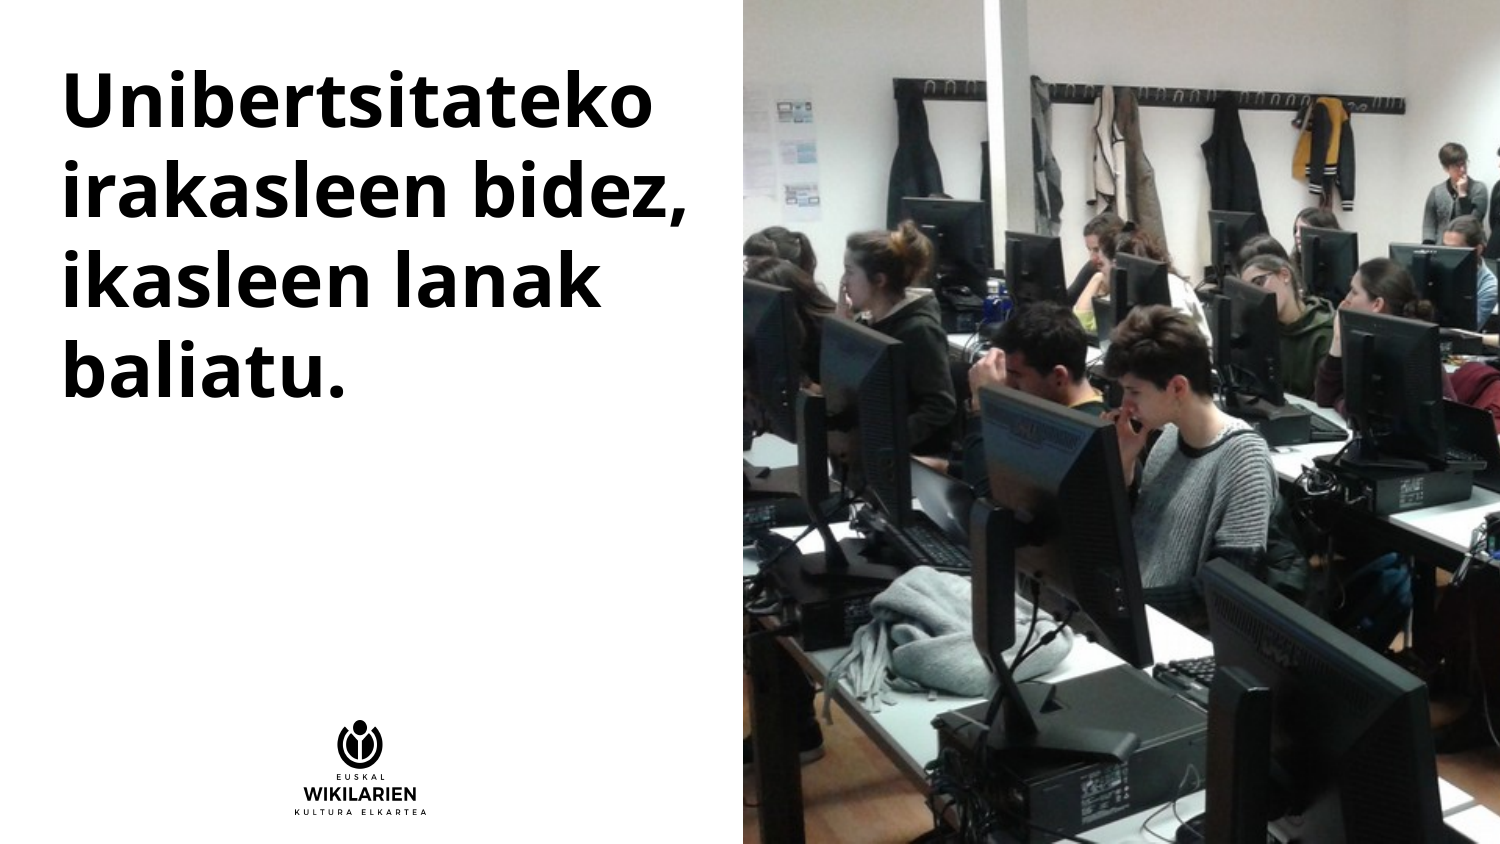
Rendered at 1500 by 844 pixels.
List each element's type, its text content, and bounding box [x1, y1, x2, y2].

picture [743, 0, 1500, 844]
picture [295, 720, 426, 815]
title Unibertsitateko irakasleen bidez, ikasleen lanak baliatu. [45, 37, 710, 199]
